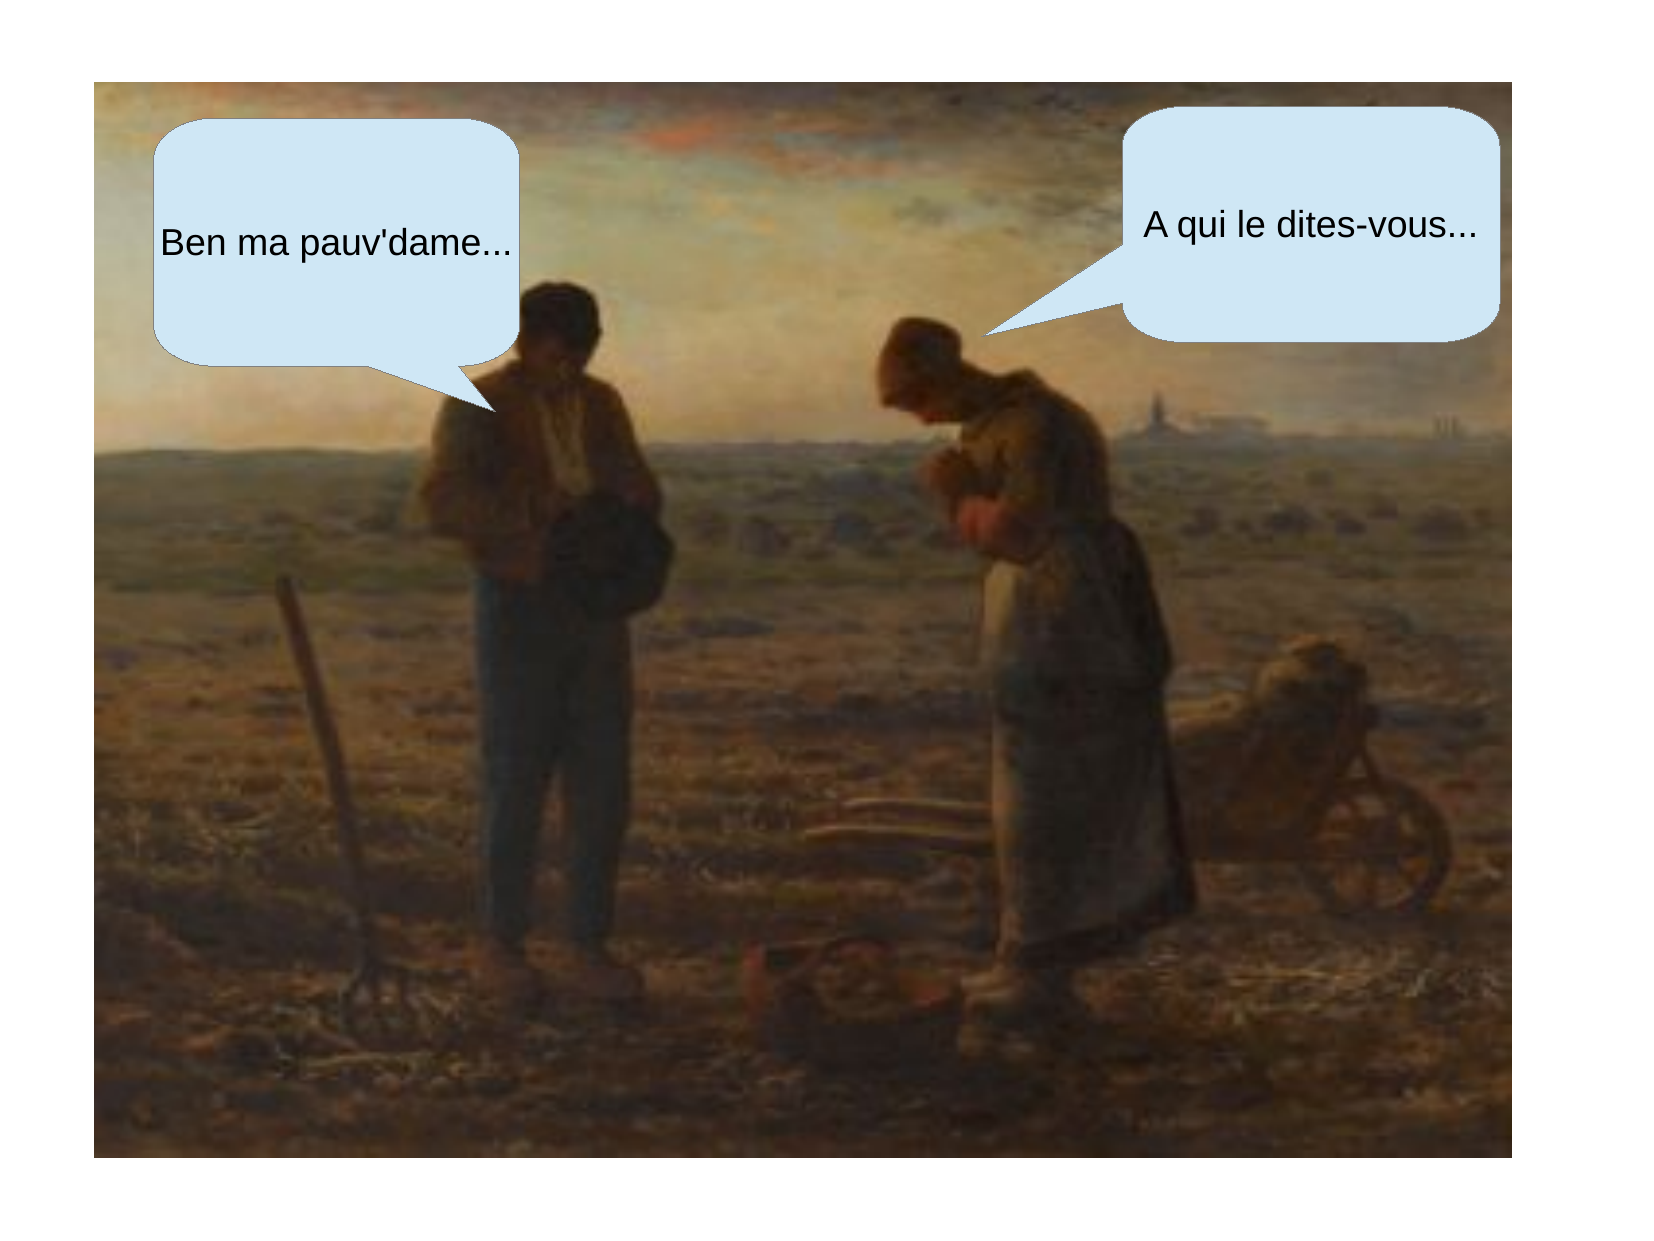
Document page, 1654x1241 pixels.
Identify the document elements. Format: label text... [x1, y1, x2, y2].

text_box A qui le dites-vous... [981, 106, 1501, 343]
text_box Ben ma pauv'dame... [153, 118, 520, 412]
picture [94, 82, 1512, 1158]
